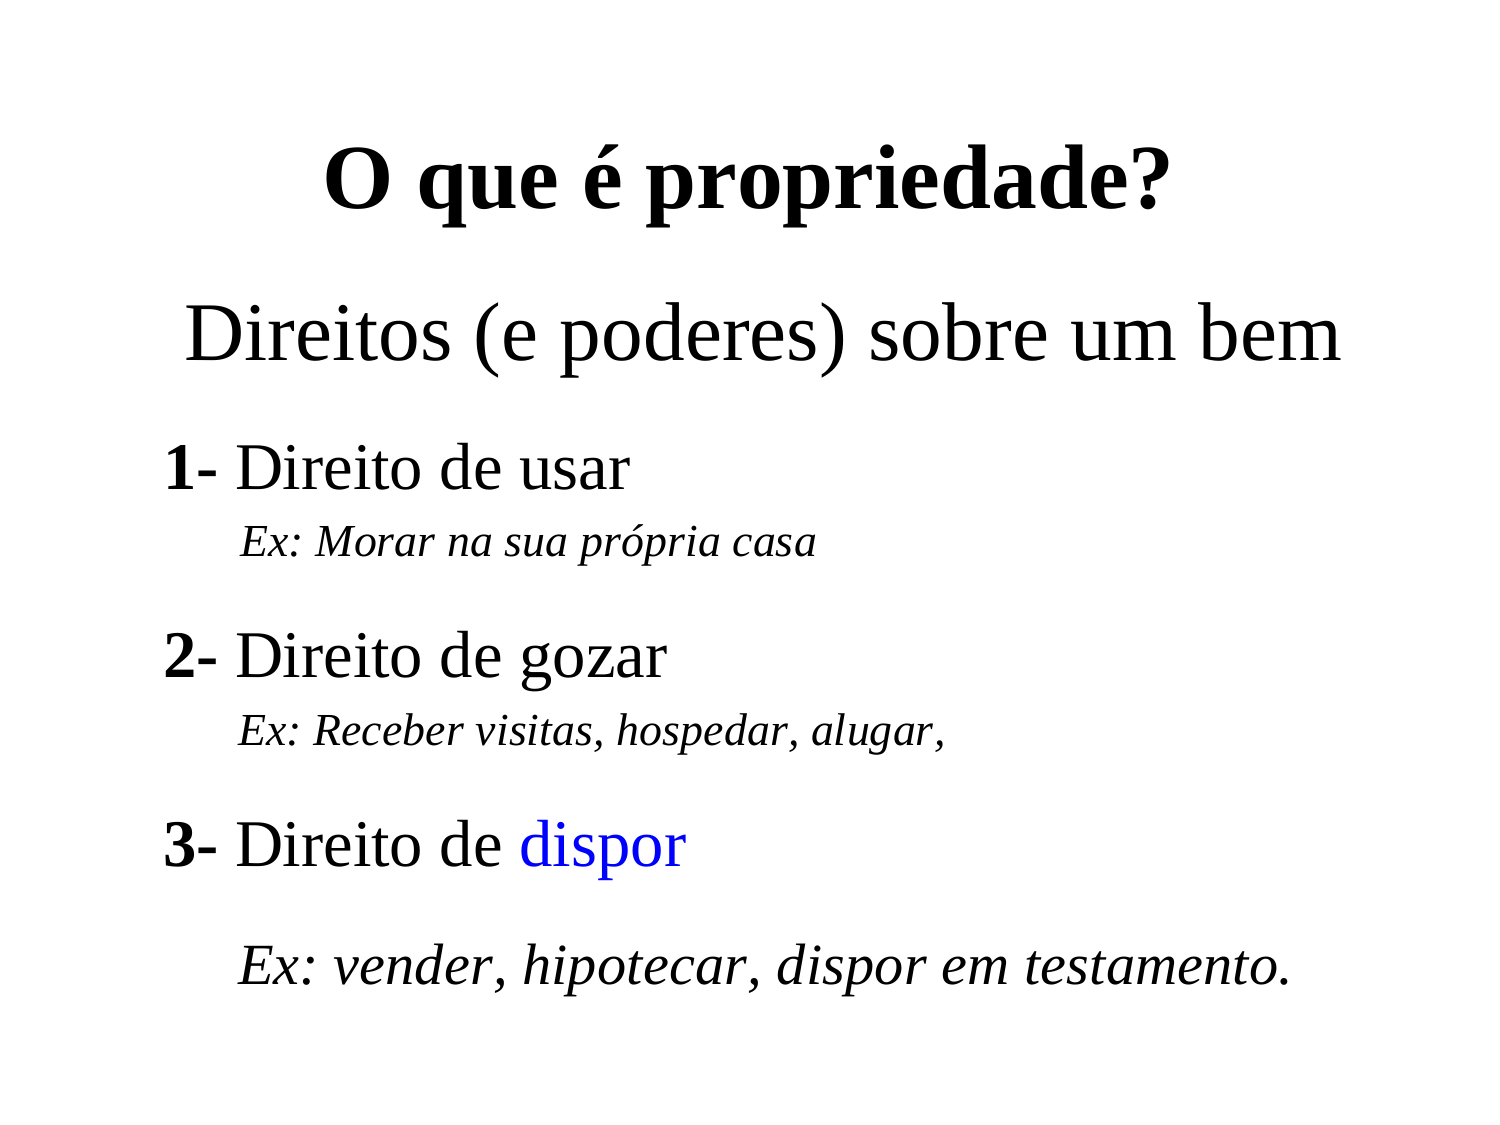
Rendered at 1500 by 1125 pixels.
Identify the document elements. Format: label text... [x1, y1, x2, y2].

text_box Direitos (e poderes) sobre um bem 1- Direito de usar Ex: Morar na sua própria casa 2- Direito de gozar Ex: Receber visitas, hospedar, alugar, 3- Direito de dispor Ex: vender, hipotecar, dispor em testamento. [163, 285, 1376, 1066]
title O que é propriedade? [123, 83, 1399, 272]
